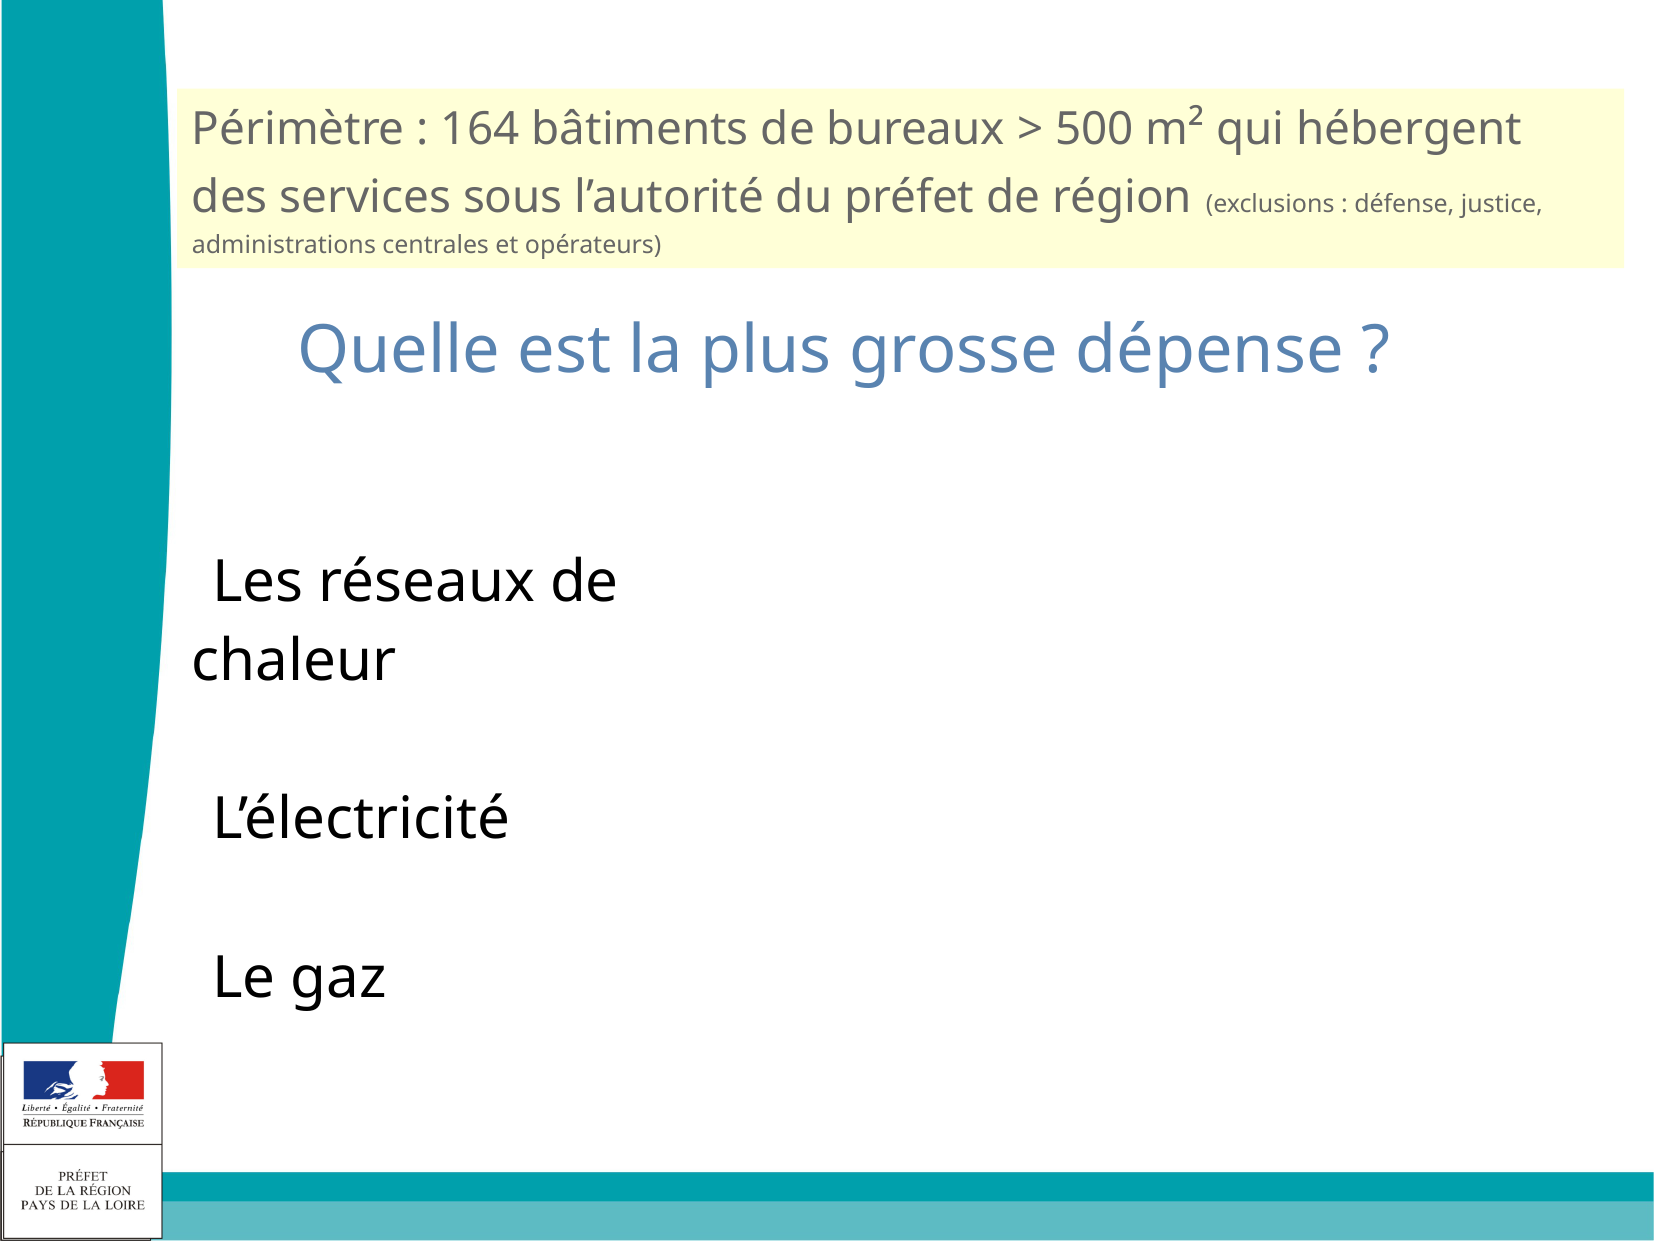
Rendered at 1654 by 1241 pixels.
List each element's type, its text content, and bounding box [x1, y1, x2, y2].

text_box Les réseaux de chaleur L’électricité Le gaz [177, 531, 798, 1004]
title Quelle est la plus grosse dépense ? [147, 250, 1542, 443]
picture [0, 0, 1654, 1241]
text_box Périmètre : 164 bâtiments de bureaux > 500 m² qui hébergent des services sous l’autorité du préfet de région (exclusions : défense, justice, administrations centrales et opérateurs) [177, 88, 1625, 207]
